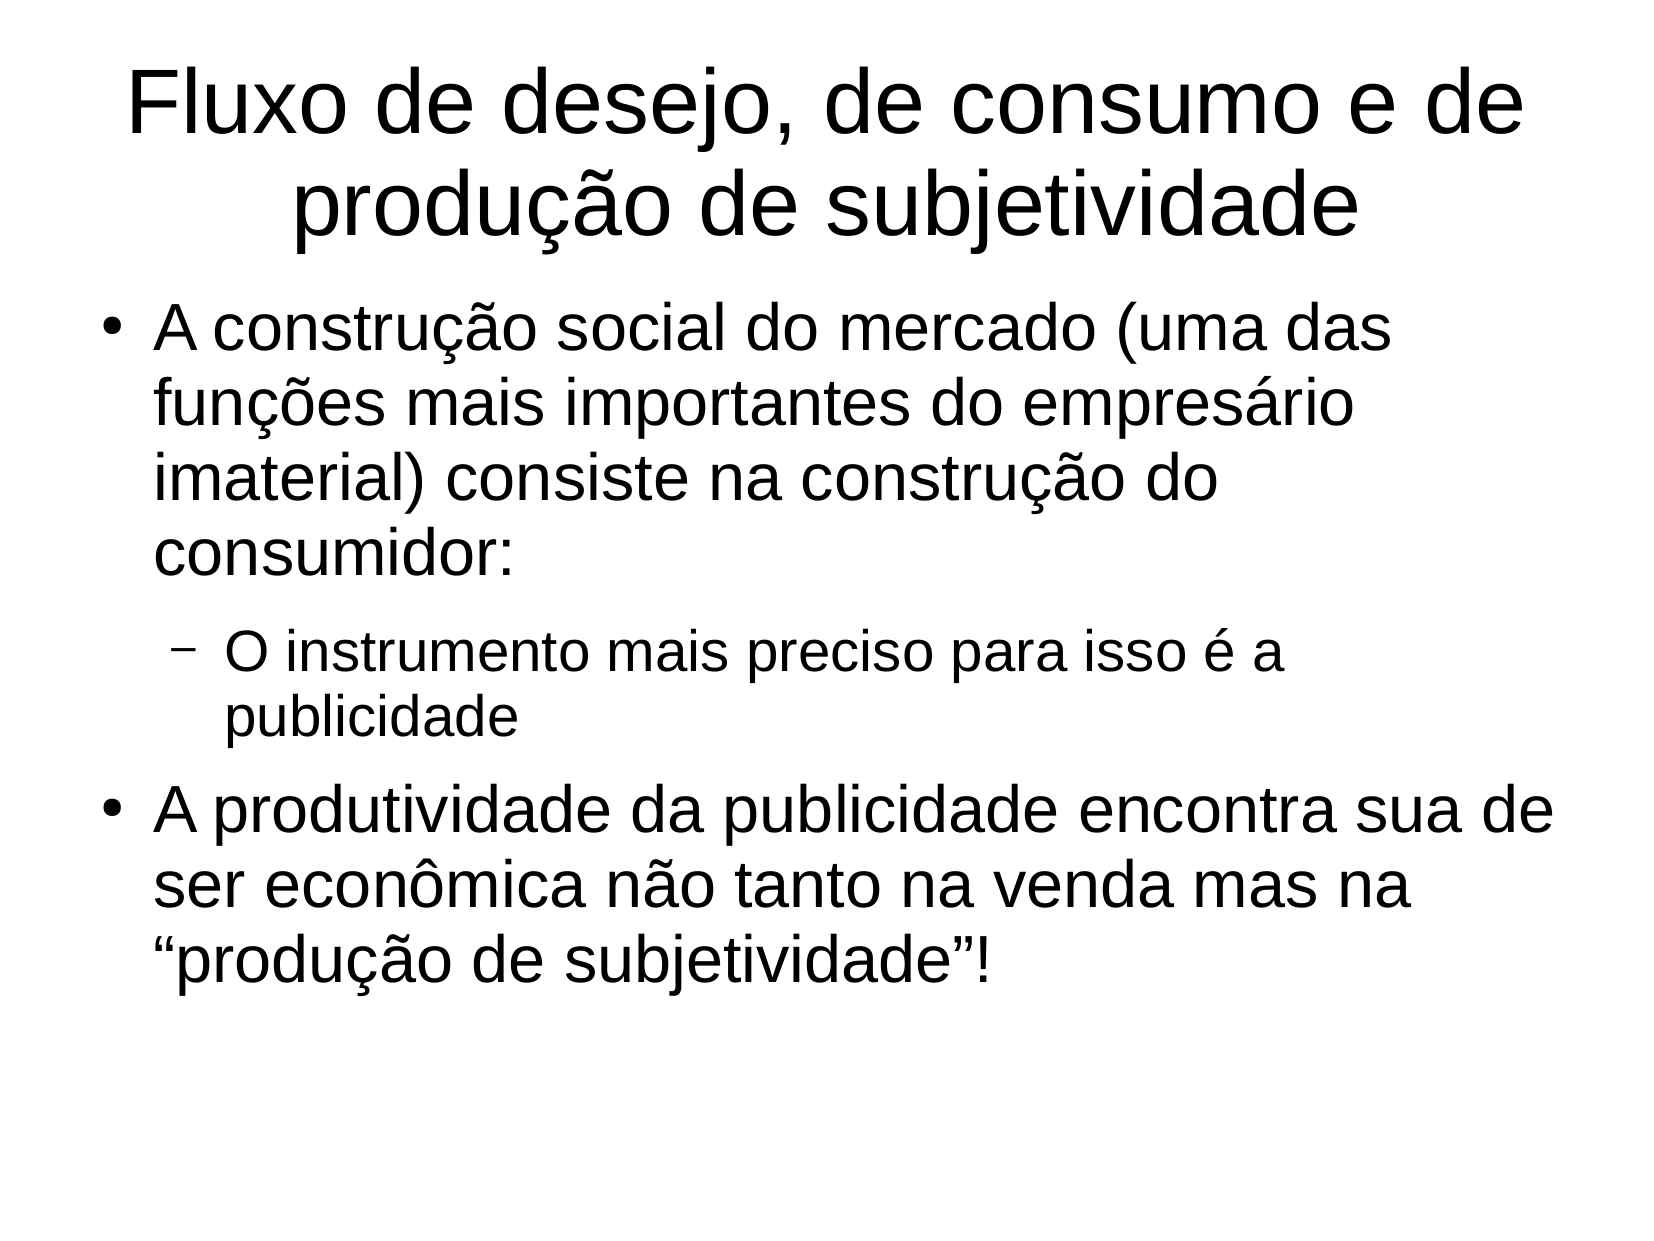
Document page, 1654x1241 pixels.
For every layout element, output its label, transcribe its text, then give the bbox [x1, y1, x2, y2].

title Fluxo de desejo, de consumo e de produção de subjetividade [82, 49, 1571, 257]
list A construção social do mercado (uma das funções mais importantes do empresário imaterial) consiste na construção do consumidor: O instrumento mais preciso para isso é a publicidade A produtividade da publicidade encontra sua de ser econômica não tanto na venda mas na “produção de subjetividade”! [82, 290, 1571, 1010]
